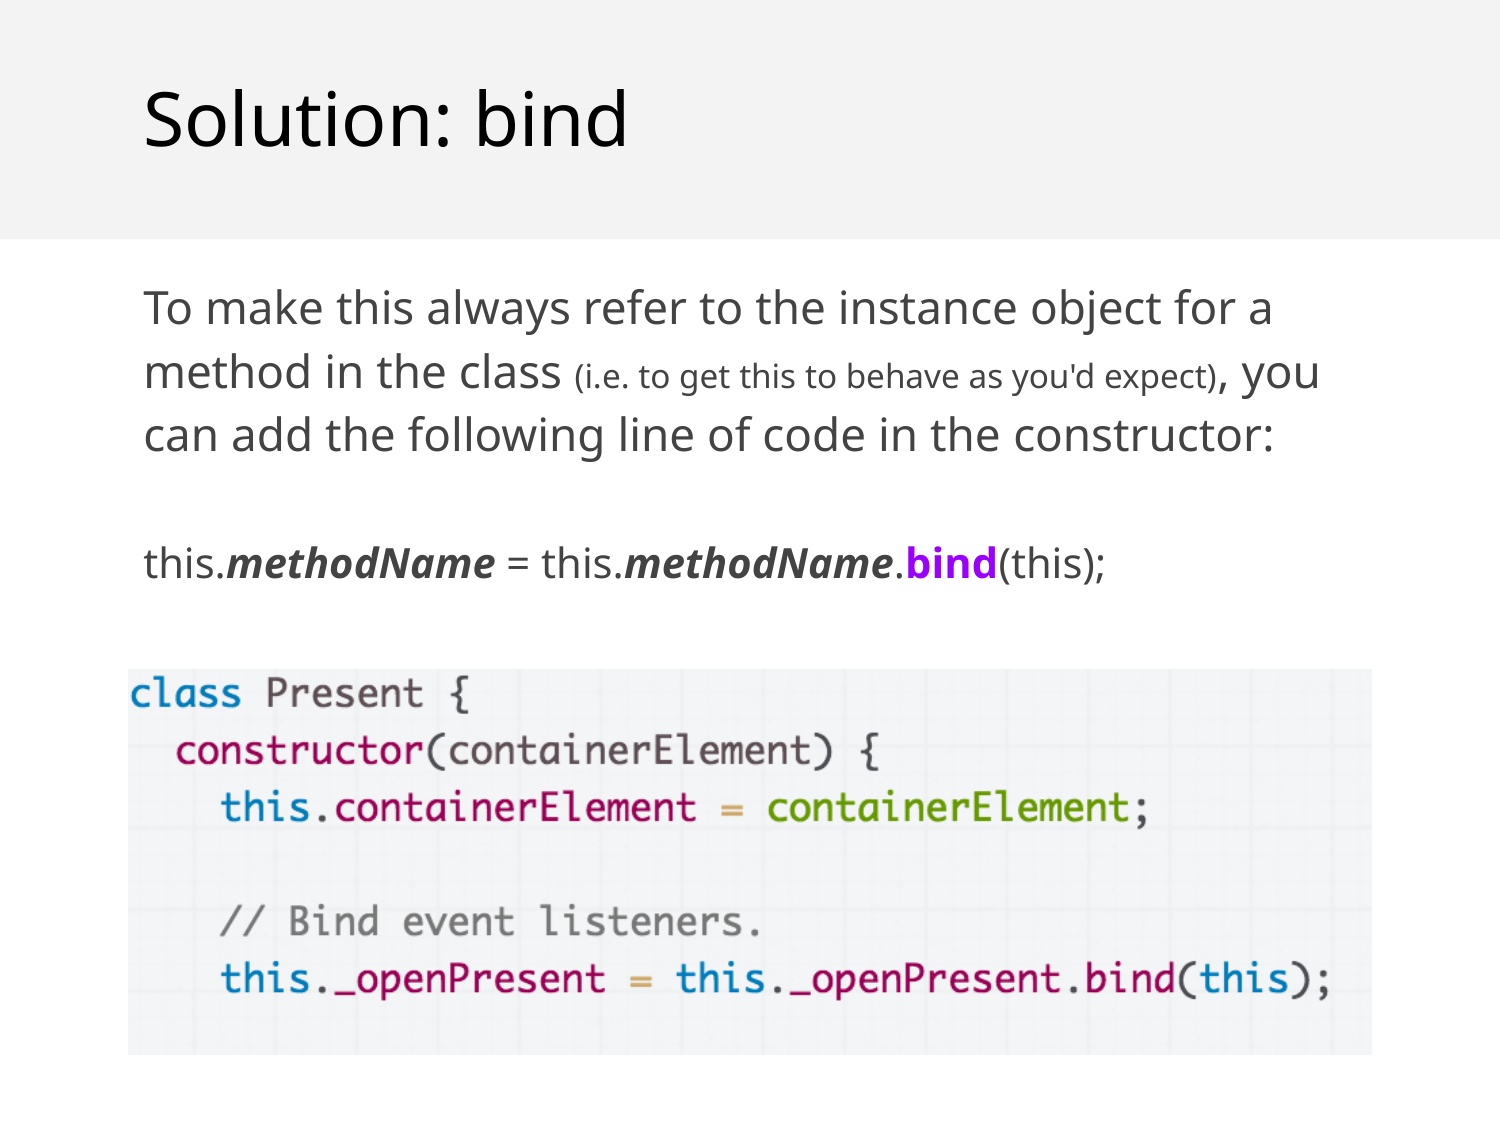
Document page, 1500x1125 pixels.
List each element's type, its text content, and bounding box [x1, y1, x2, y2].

picture [128, 669, 1372, 1055]
list To make this always refer to the instance object for a method in the class (i.e. to get this to behave as you'd expect), you can add the following line of code in the constructor: this.methodName = this.methodName.bind(this); [128, 255, 1372, 669]
title Solution: bind [128, 56, 1372, 183]
